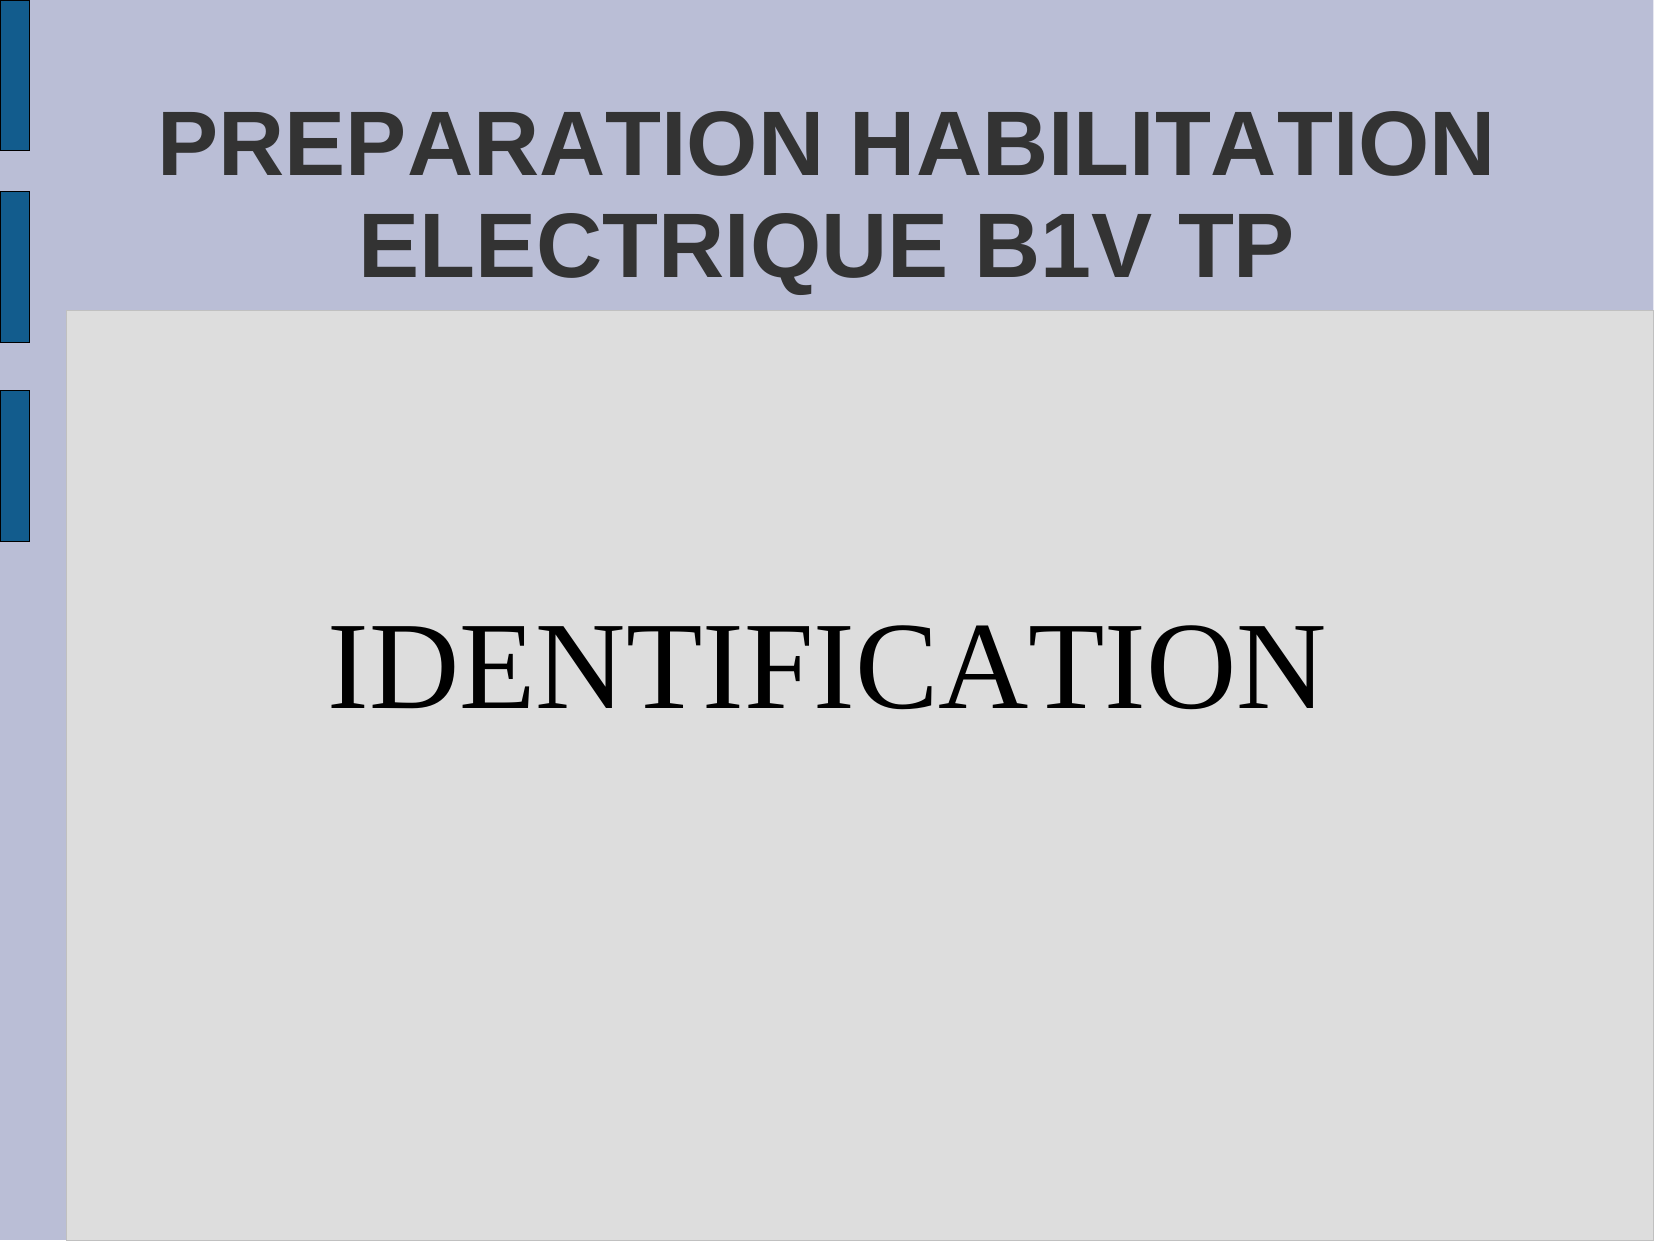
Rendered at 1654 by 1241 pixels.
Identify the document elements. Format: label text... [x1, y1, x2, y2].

title PREPARATION HABILITATION ELECTRIQUE B1V TP [121, 91, 1534, 299]
text_box IDENTIFICATION [121, 344, 1534, 1127]
